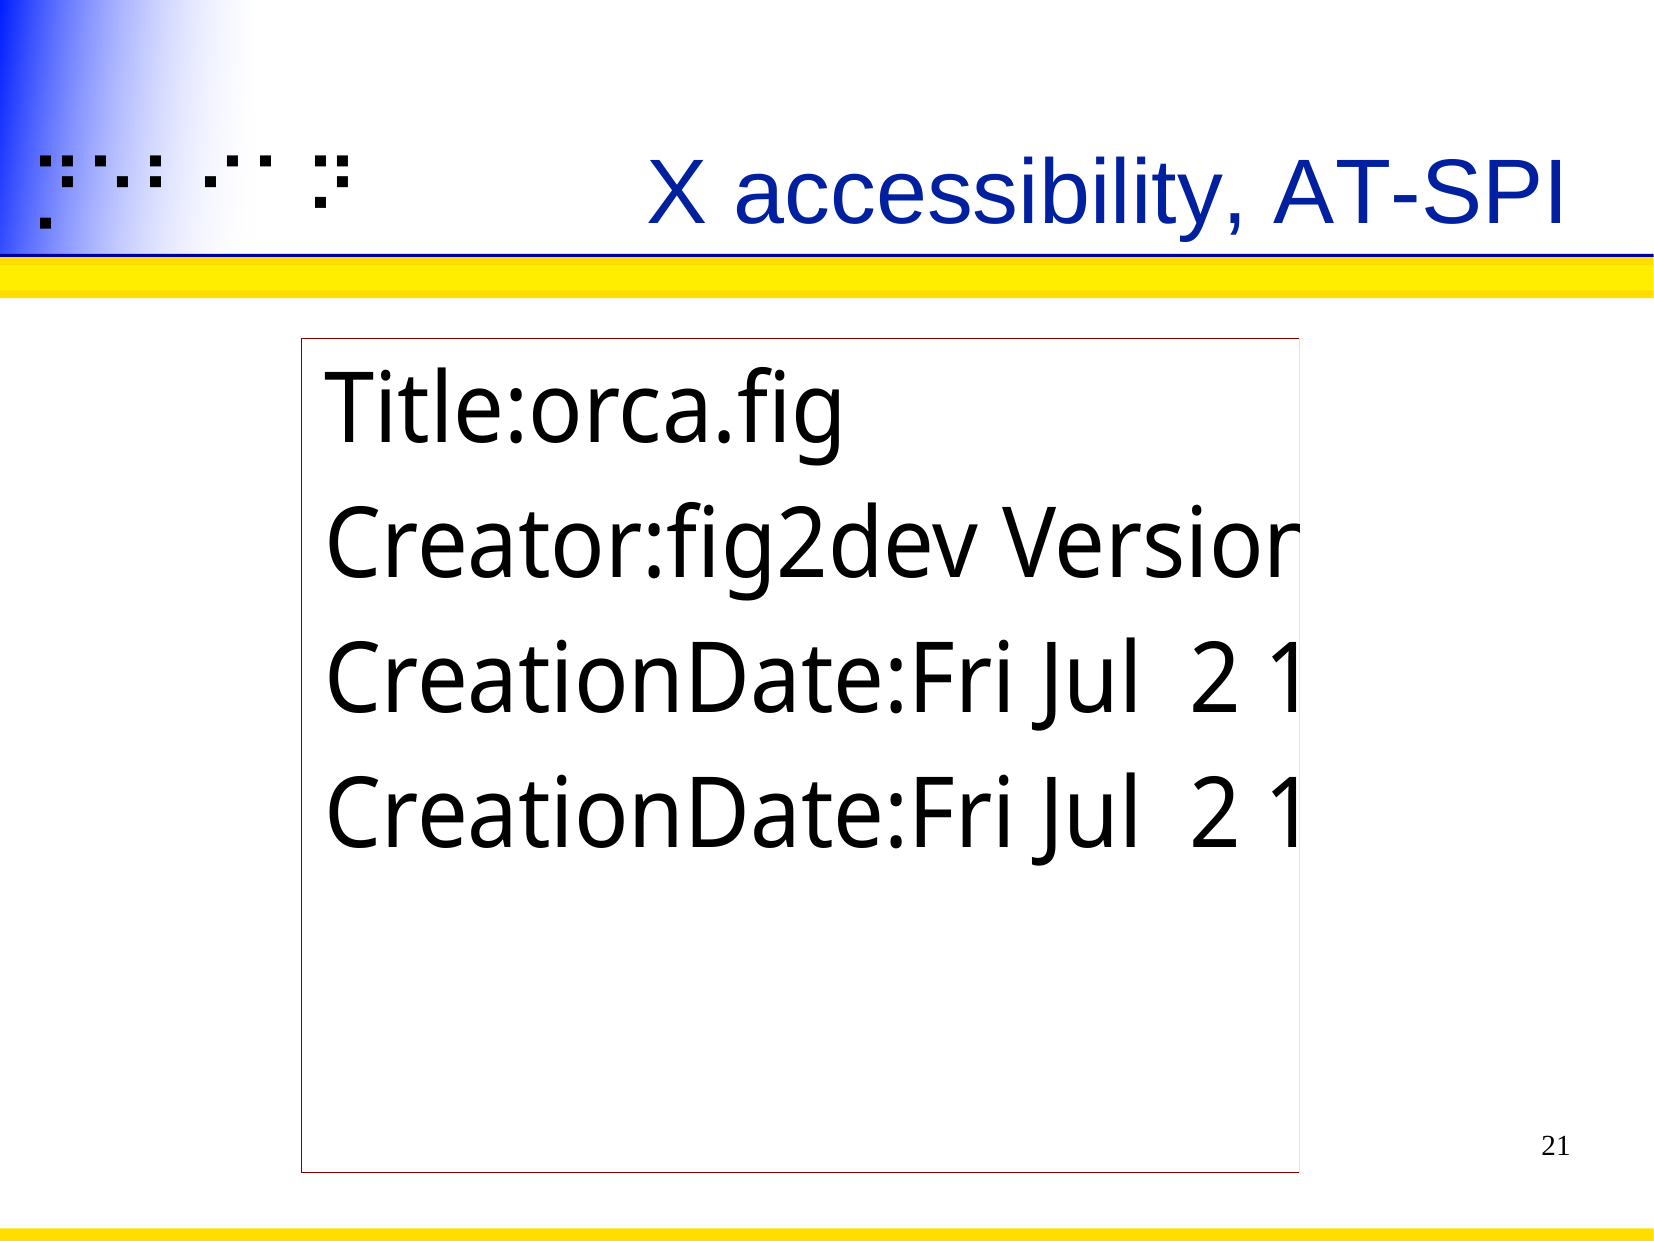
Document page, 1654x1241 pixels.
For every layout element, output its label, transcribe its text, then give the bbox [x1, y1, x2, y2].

title X accessibility, AT-SPI [372, 126, 1571, 257]
picture [295, 332, 1300, 1173]
